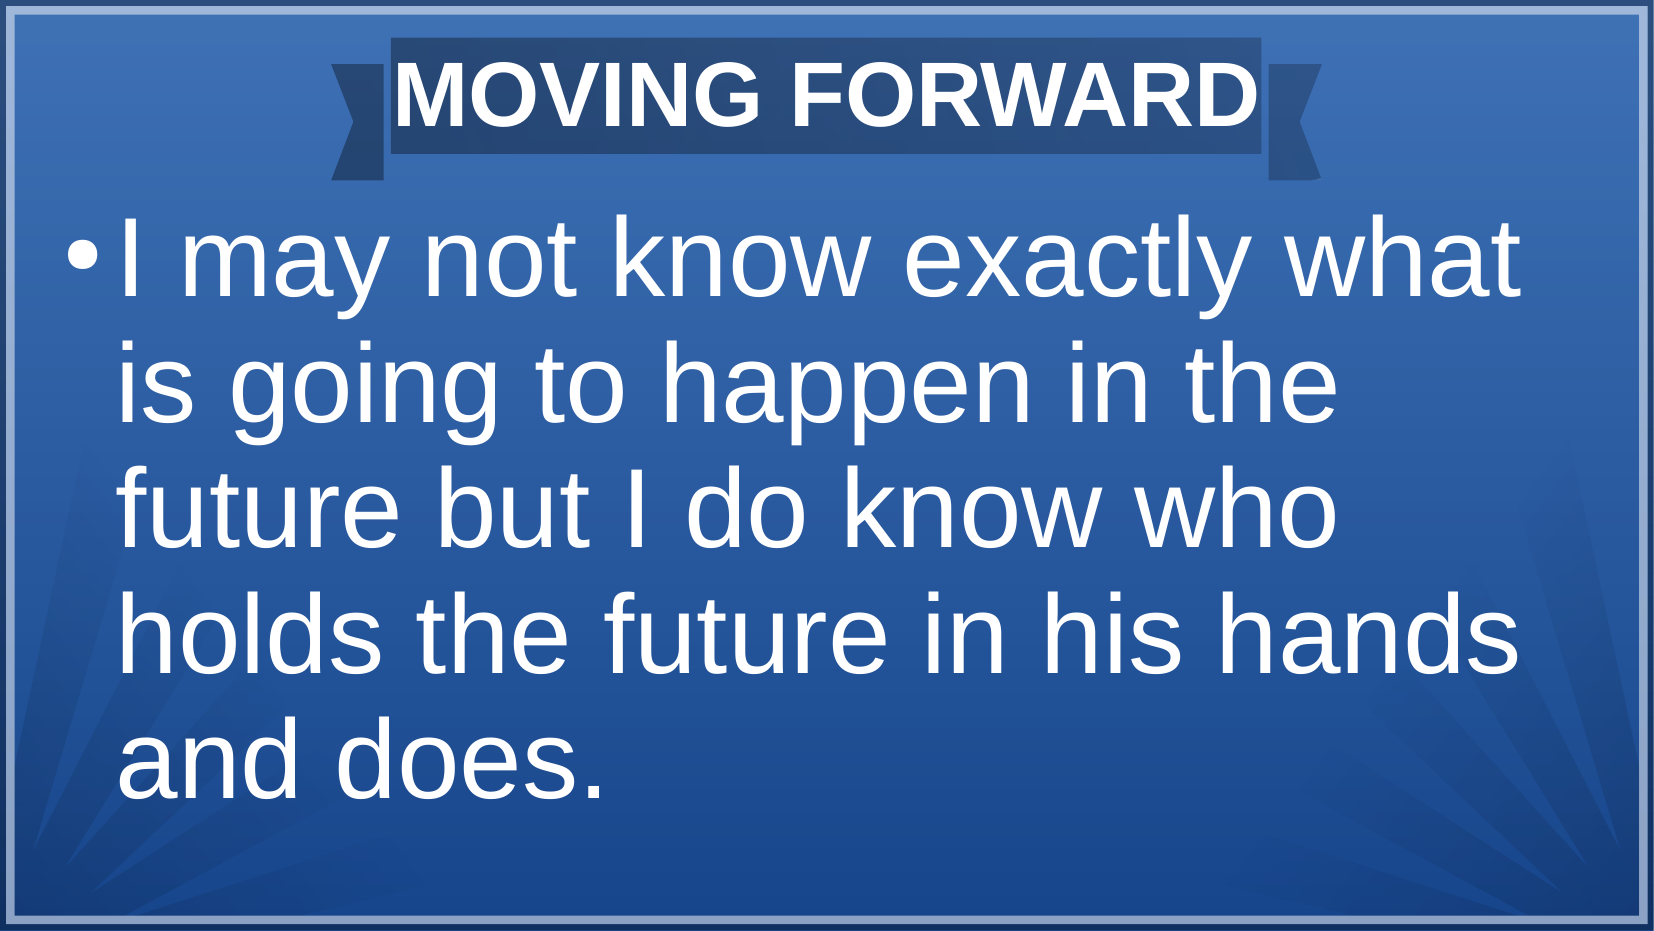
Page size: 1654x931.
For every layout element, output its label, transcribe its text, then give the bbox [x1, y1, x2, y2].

title MOVING FORWARD [389, 35, 1264, 154]
list I may not know exactly what is going to happen in the future but I do know who holds the future in his hands and does. [45, 195, 1606, 901]
